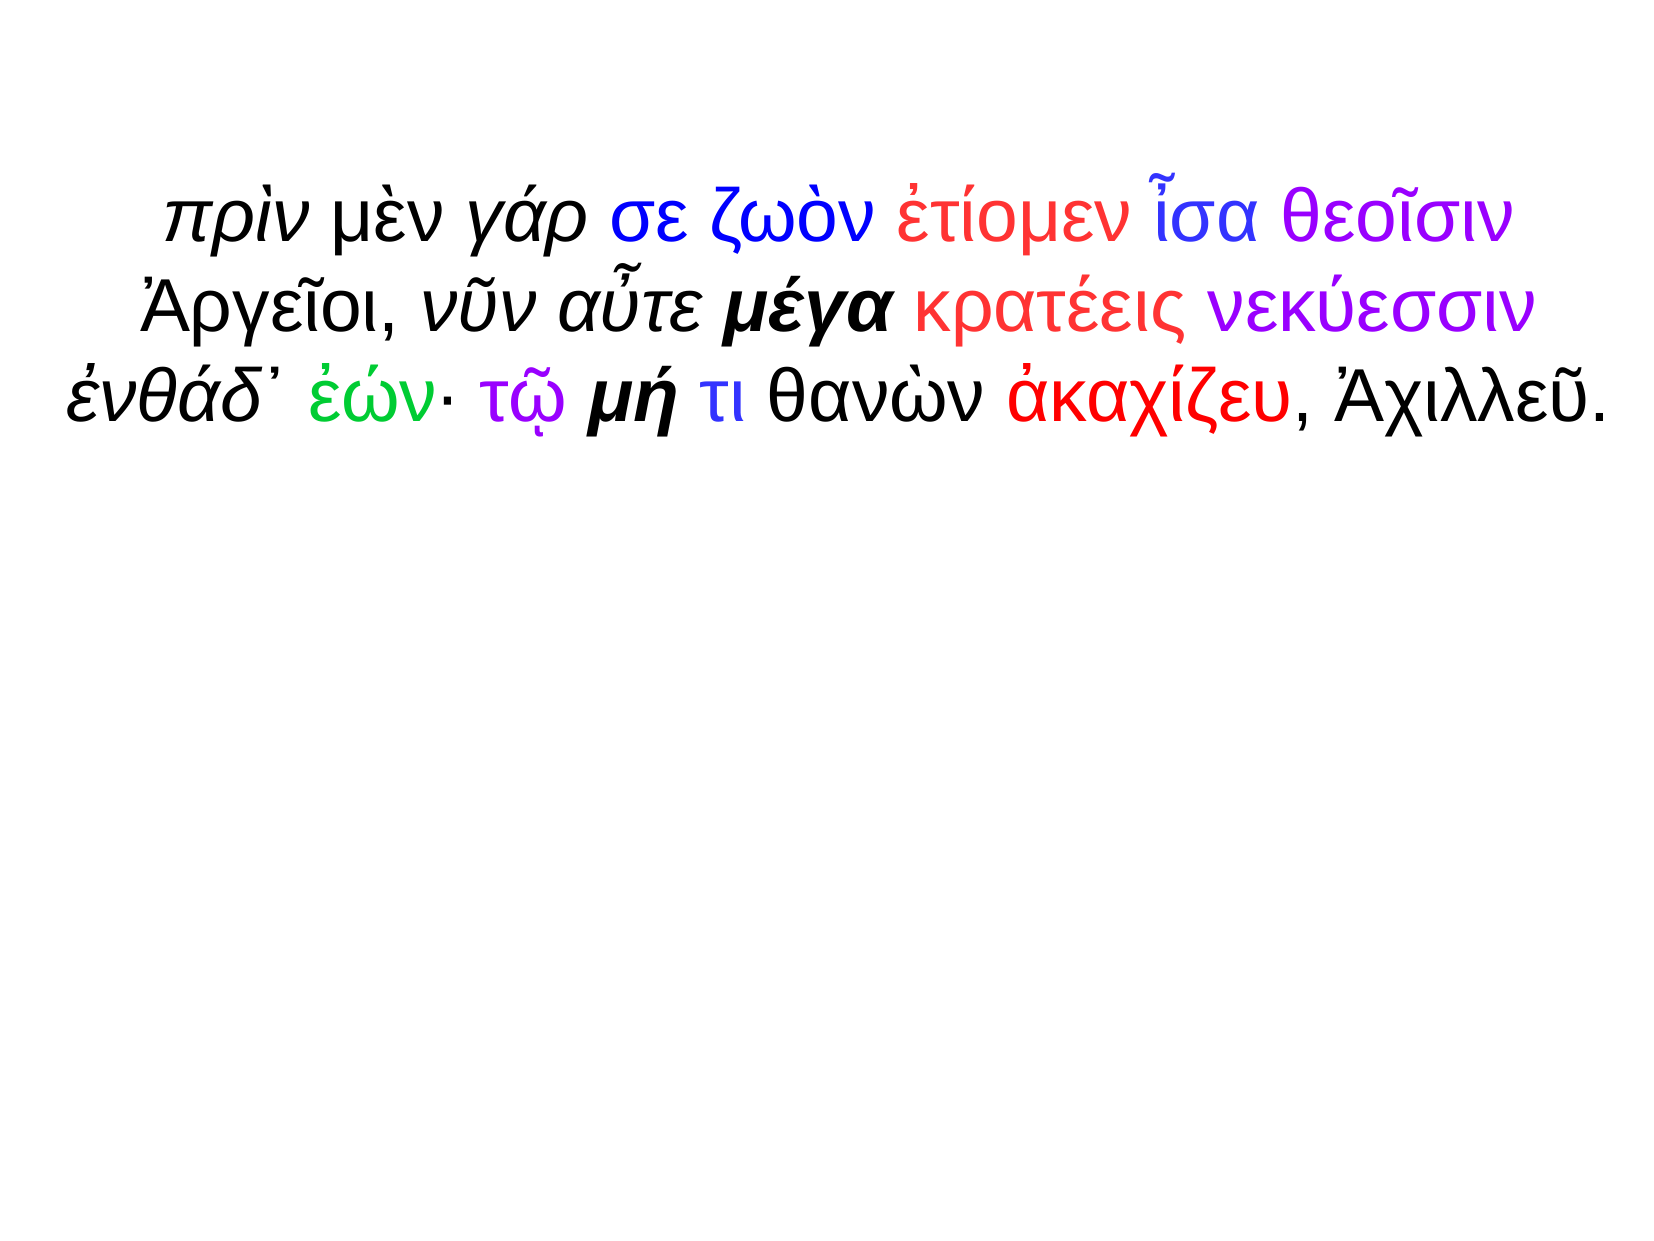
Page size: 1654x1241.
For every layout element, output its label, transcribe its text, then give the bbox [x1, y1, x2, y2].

title πρὶν μὲν γάρ σε ζωὸν ἐτίομεν ἶσα θεοῖσιν Ἀργεῖοι, νῦν αὖτε μέγα κρατέεις νεκύεσσιν ἐνθάδ᾽ ἐών· τῷ μή τι θανὼν ἀκαχίζευ, Ἀχιλλεῦ. [47, 70, 1630, 532]
